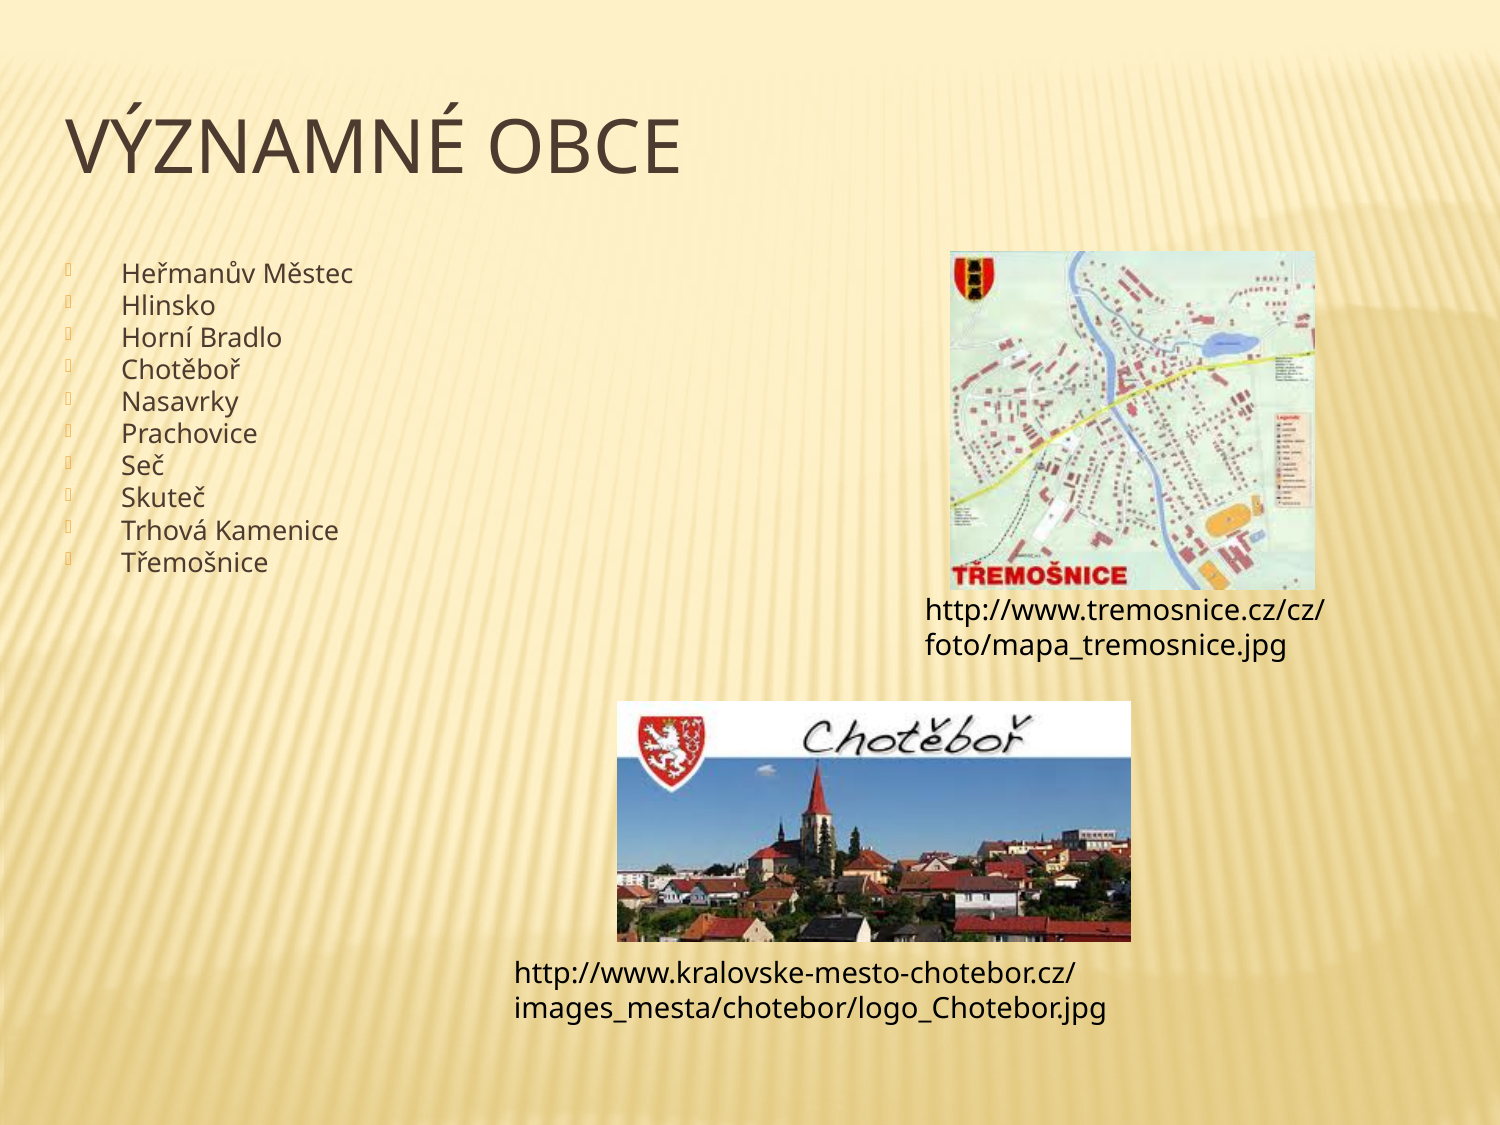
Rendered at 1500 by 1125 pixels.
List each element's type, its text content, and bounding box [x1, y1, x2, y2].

picture [950, 251, 1315, 584]
title Významné obce [50, 75, 1476, 213]
picture [617, 701, 1131, 942]
list Heřmanův Městec Hlinsko Horní Bradlo Chotěboř Nasavrky Prachovice Seč Skuteč Trhová Kamenice Třemošnice [50, 254, 1476, 998]
text_box http://www.kralovske-mesto-chotebor.cz/images_mesta/chotebor/logo_Chotebor.jpg [499, 947, 1249, 1032]
text_box http://www.tremosnice.cz/cz/foto/mapa_tremosnice.jpg [910, 584, 1356, 669]
